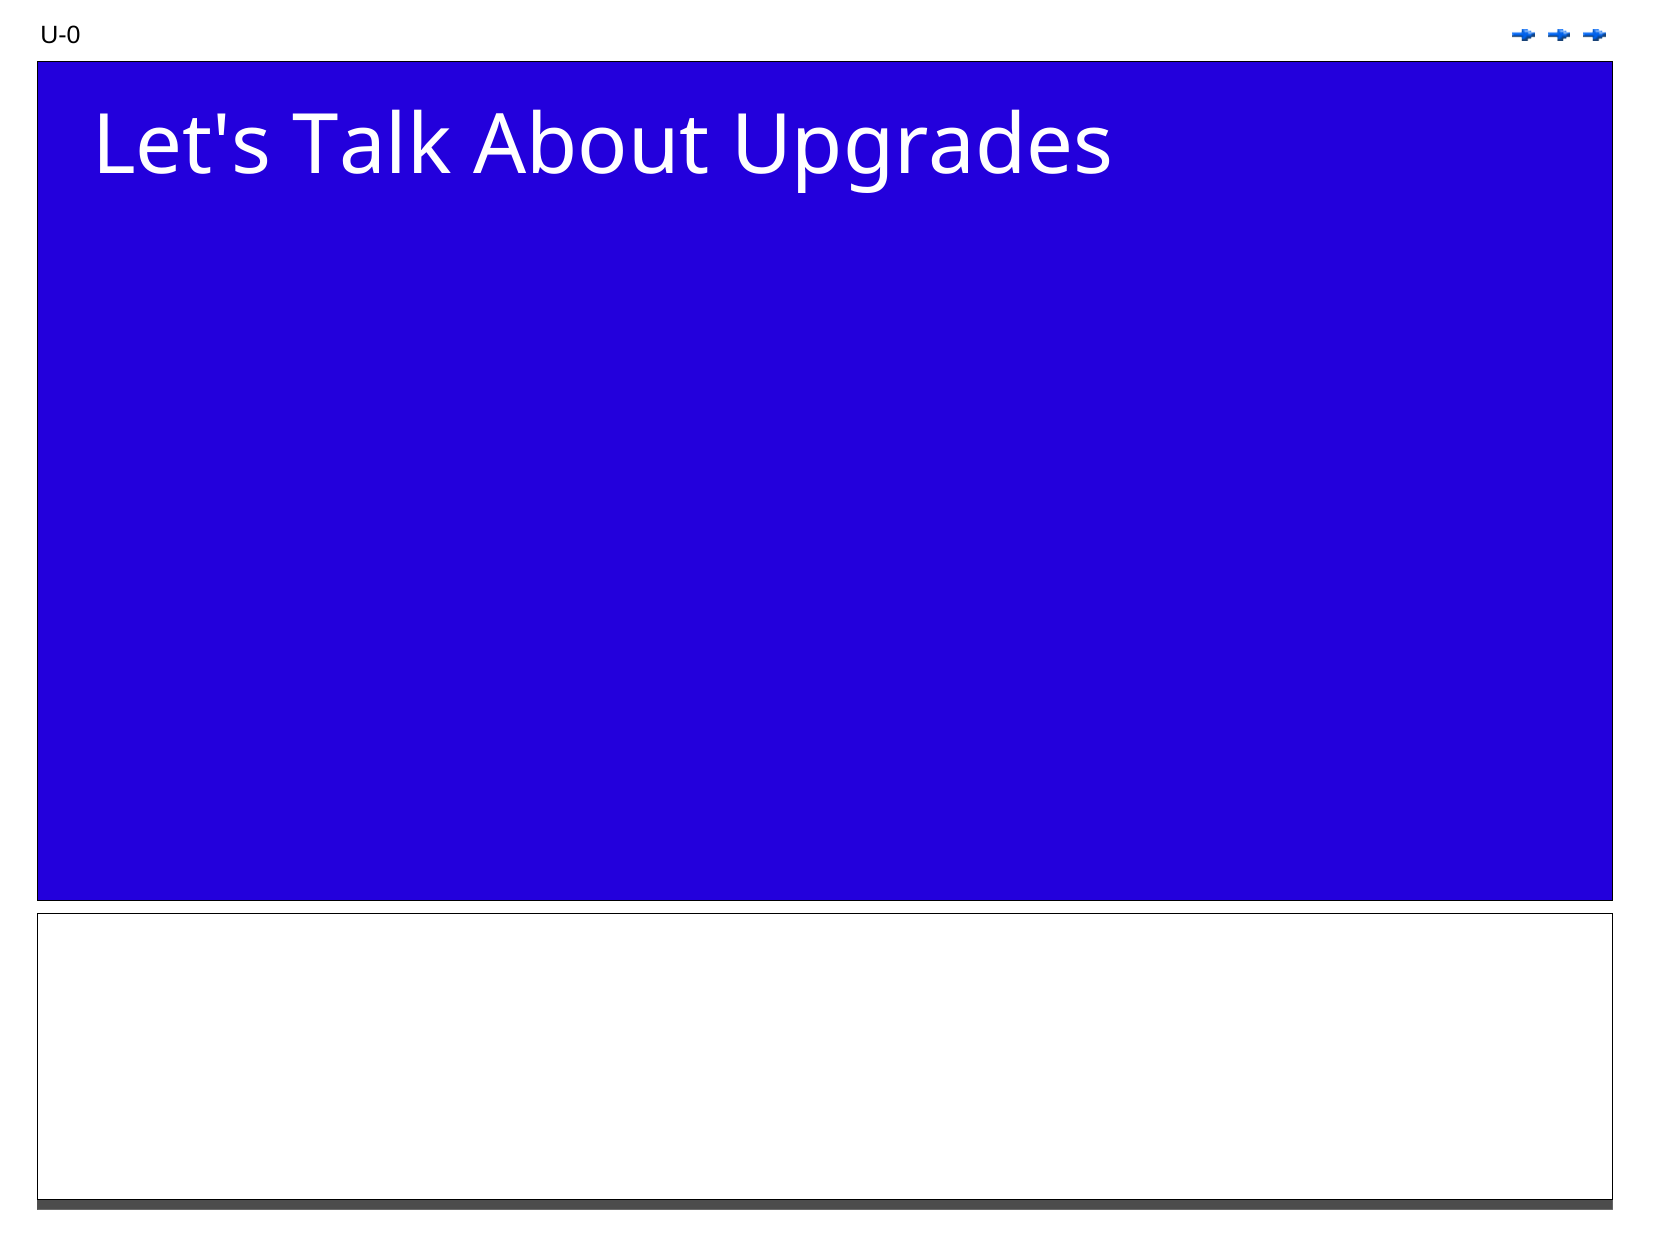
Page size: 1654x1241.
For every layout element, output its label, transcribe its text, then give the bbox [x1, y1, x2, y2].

picture [1512, 29, 1535, 41]
text_box U-0 [25, 13, 96, 56]
picture [1583, 29, 1606, 41]
text_box [37, 61, 1613, 901]
text_box [37, 913, 1613, 1200]
text_box Let's Talk About Upgrades [77, 77, 1055, 193]
picture [1548, 29, 1570, 41]
